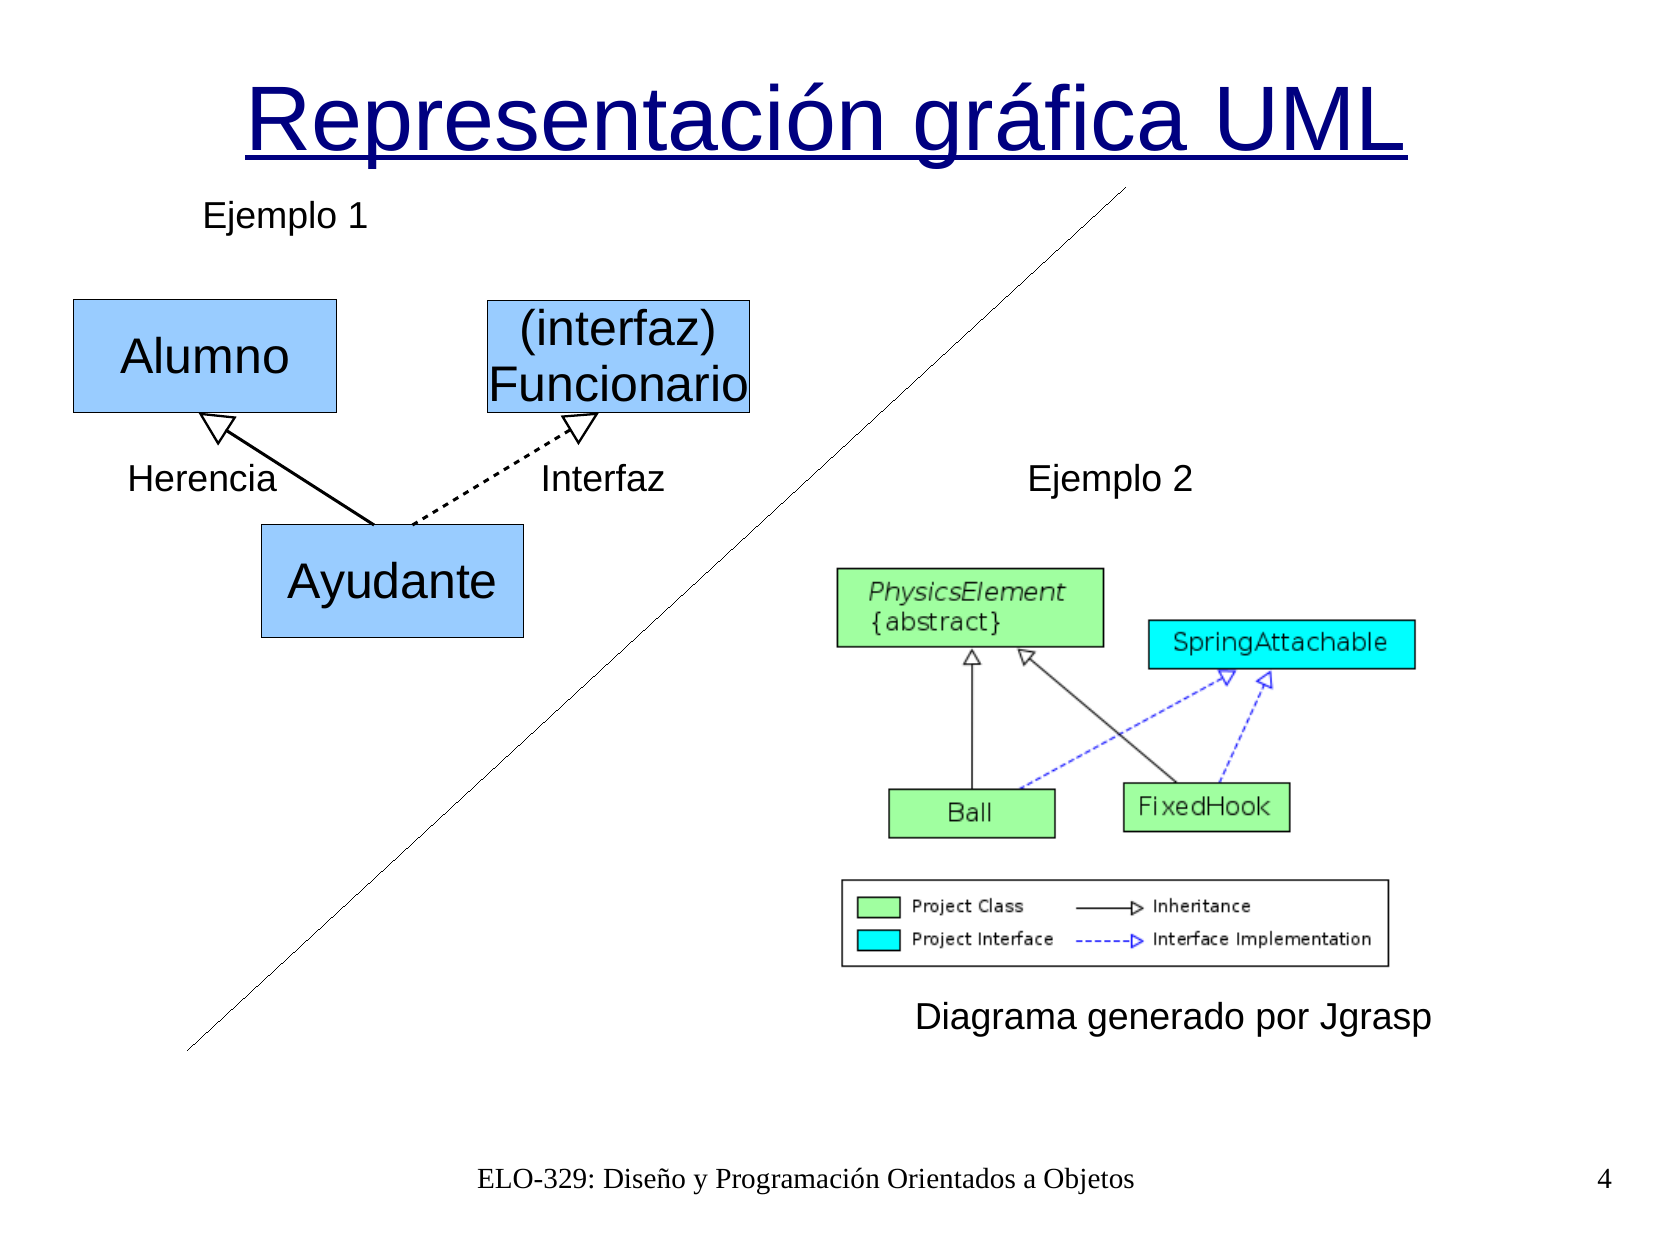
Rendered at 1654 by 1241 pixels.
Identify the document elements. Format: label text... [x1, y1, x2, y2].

text_box Herencia [112, 450, 338, 526]
text_box (interfaz) Funcionario [487, 300, 750, 413]
text_box Ejemplo 1 [187, 187, 413, 249]
title Representación gráfica UML [82, 49, 1571, 188]
text_box Ayudante [261, 524, 524, 638]
text_box Diagrama generado por Jgrasp [900, 988, 1463, 1097]
picture [815, 554, 1438, 986]
text_box Interfaz [525, 450, 751, 526]
text_box Alumno [73, 299, 337, 413]
text_box Ejemplo 2 [1012, 450, 1238, 512]
